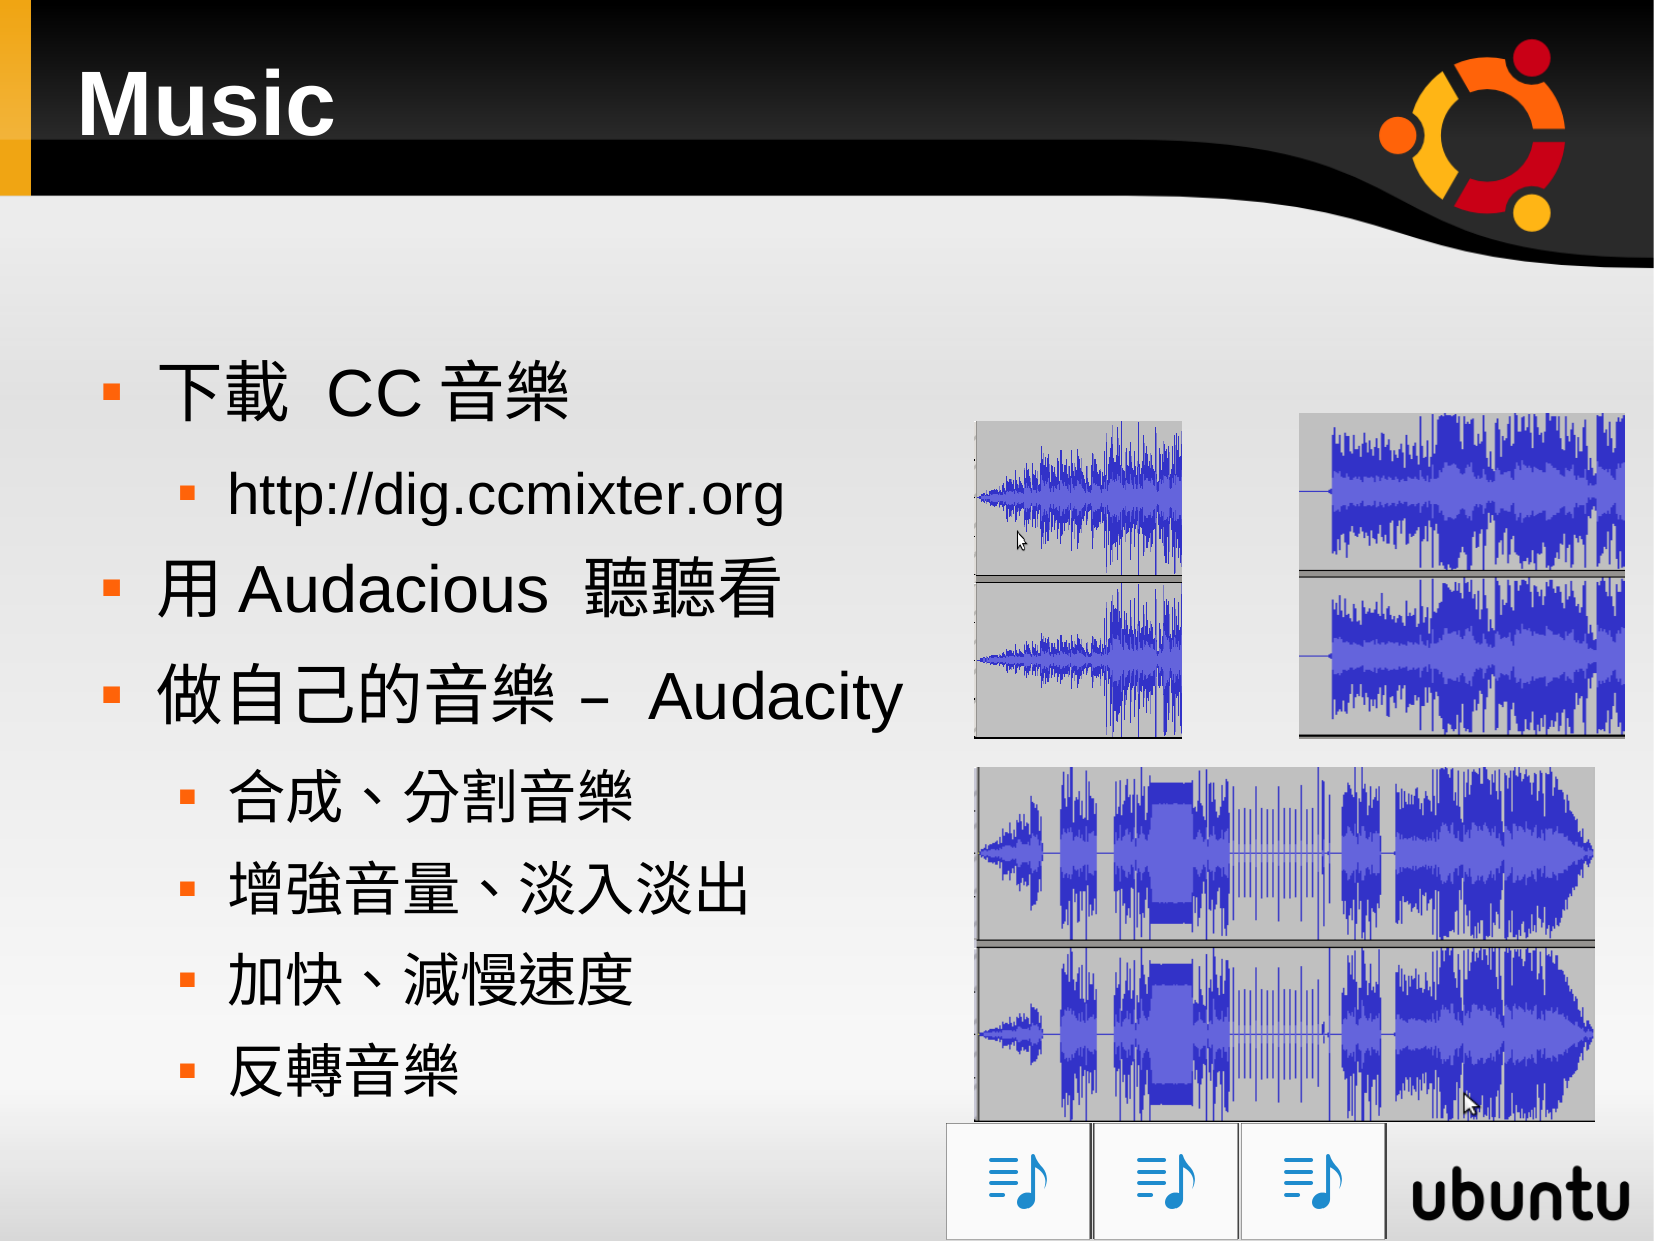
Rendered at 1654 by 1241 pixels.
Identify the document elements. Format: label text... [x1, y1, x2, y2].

picture [0, 0, 1654, 1241]
text_box [944, 1122, 1388, 1241]
title Music [76, 0, 1565, 208]
list 下載 CC音樂 http://dig.ccmixter.org 用Audacious 聽聽看 做自己的音樂 – Audacity 合成、分割音樂 增強音量、淡入淡出 加快、減慢速度 反轉音樂 [85, 354, 1574, 1107]
